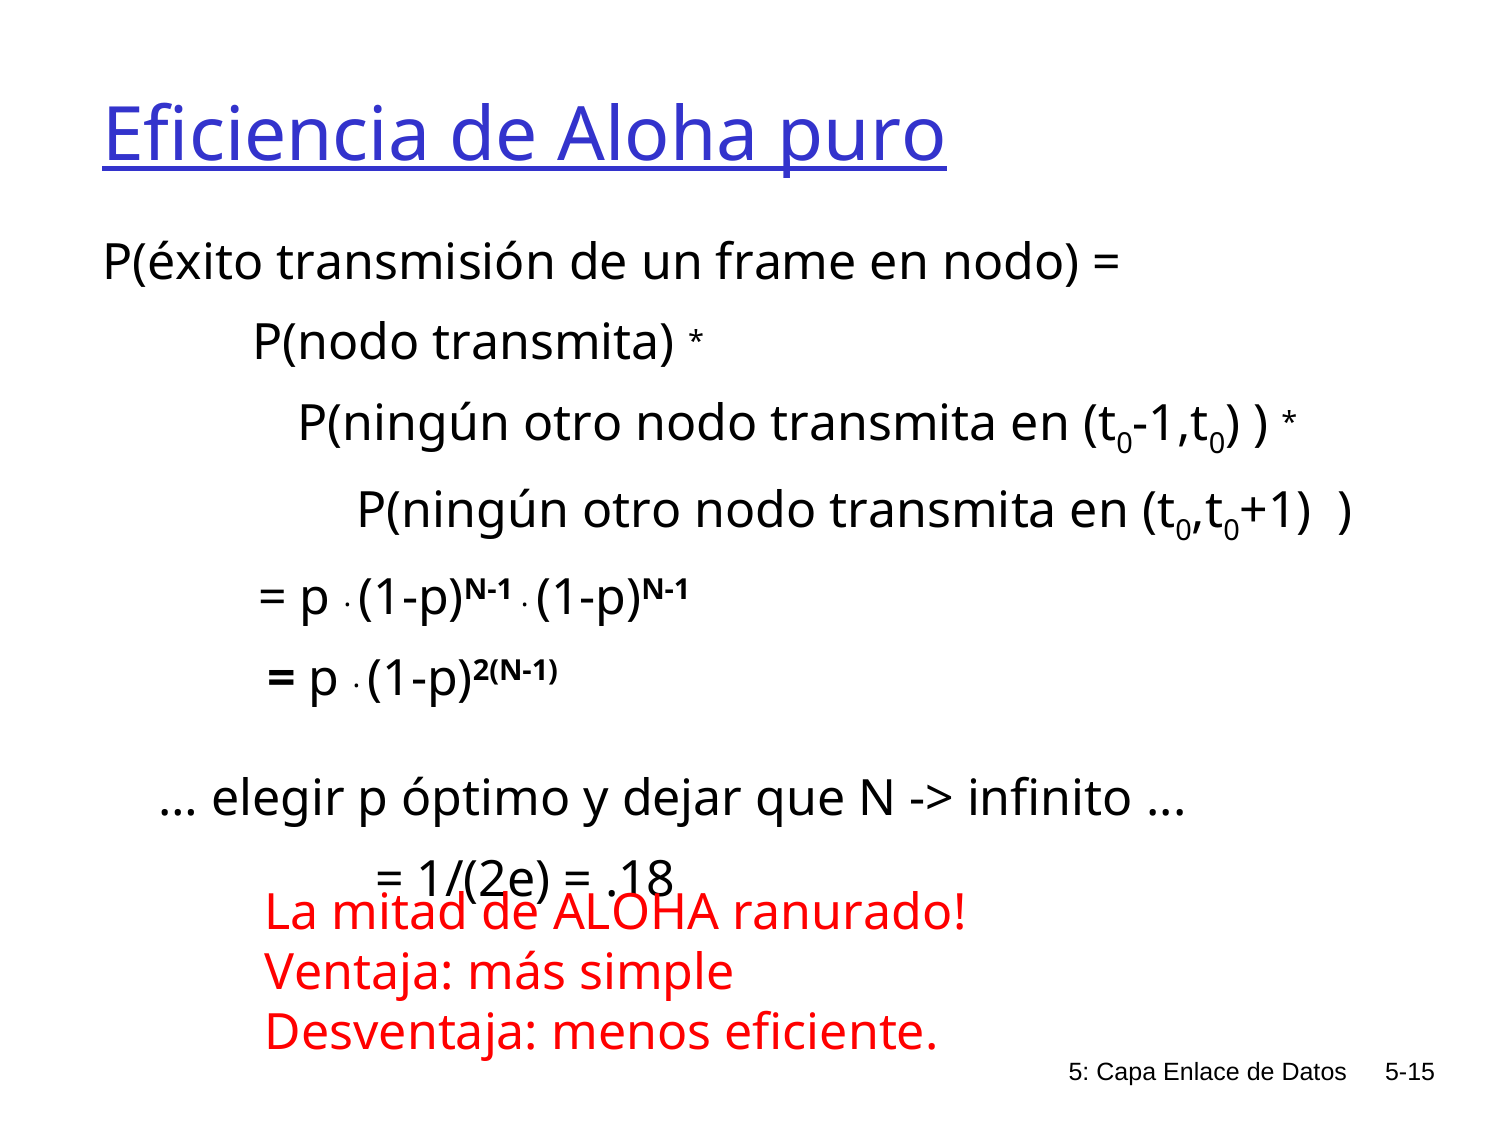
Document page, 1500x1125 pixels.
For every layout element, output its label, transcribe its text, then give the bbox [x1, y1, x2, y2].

title Eficiencia de Aloha puro [87, 37, 1363, 217]
list P(éxito transmisión de un frame en nodo) = P(nodo transmita) * P(ningún otro nodo transmita en (t0-1,t0) ) * P(ningún otro nodo transmita en (t0,t0+1) ) = p . (1-p)N-1 . (1-p)N-1 = p . (1-p)2(N-1) … elegir p óptimo y dejar que N -> infinito ... = 1/(2e) = .18 [87, 217, 1444, 981]
text_box La mitad de ALOHA ranurado! Ventaja: más simple Desventaja: menos eficiente. [249, 872, 982, 1068]
